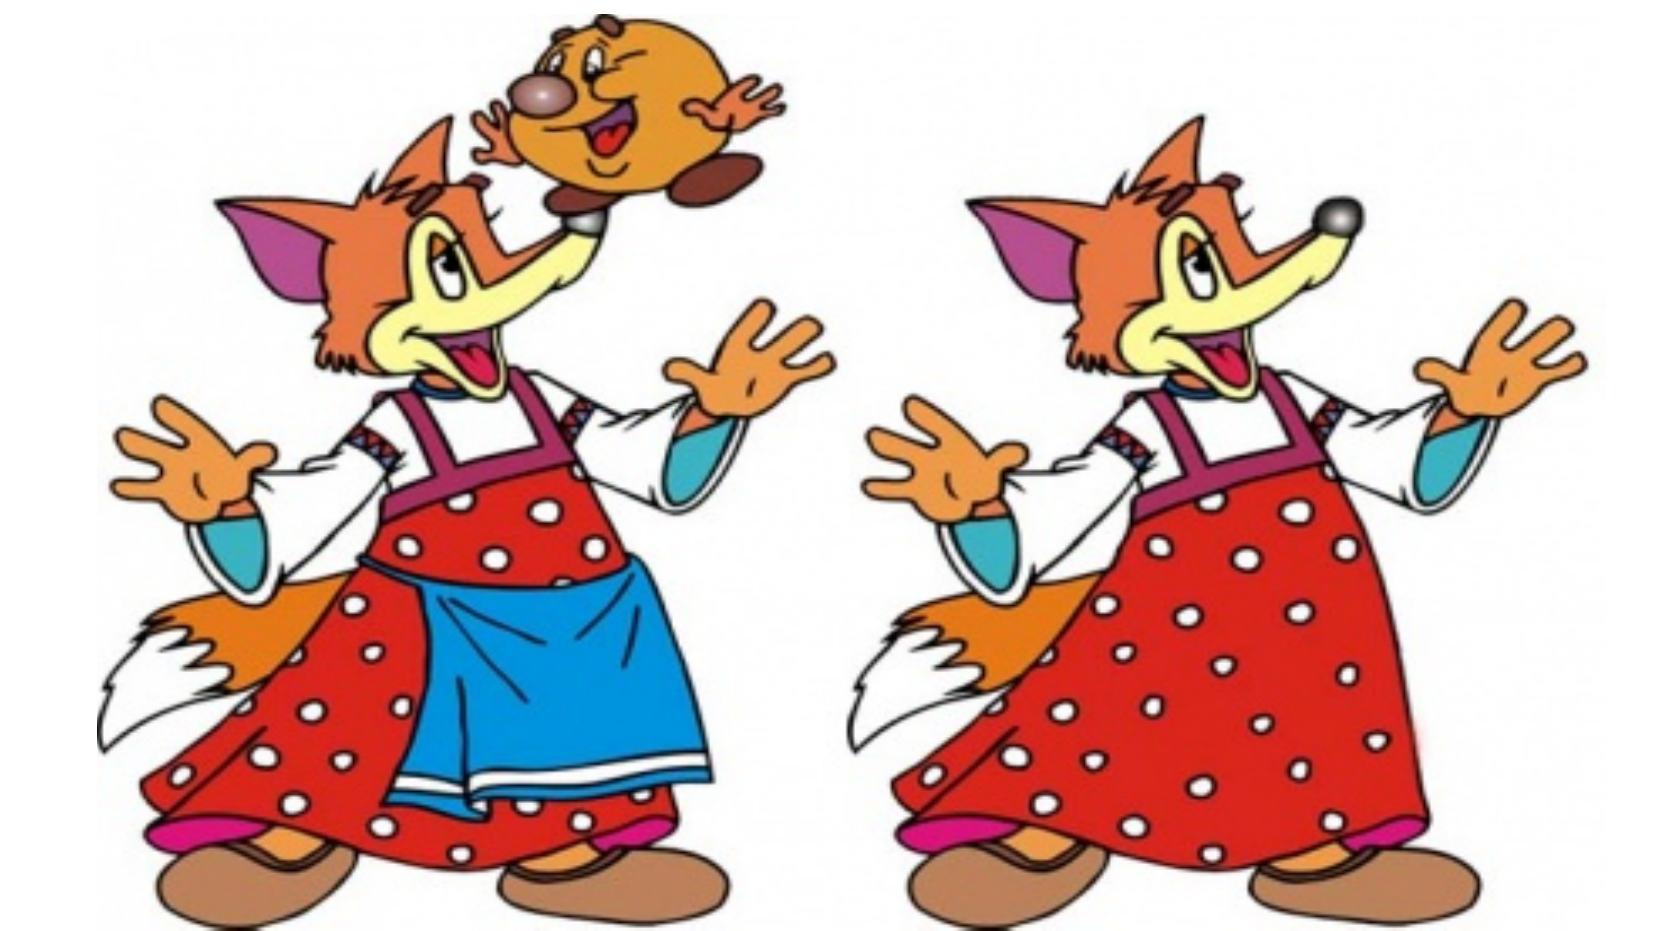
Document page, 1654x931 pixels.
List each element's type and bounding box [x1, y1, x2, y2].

picture [97, 15, 1606, 931]
